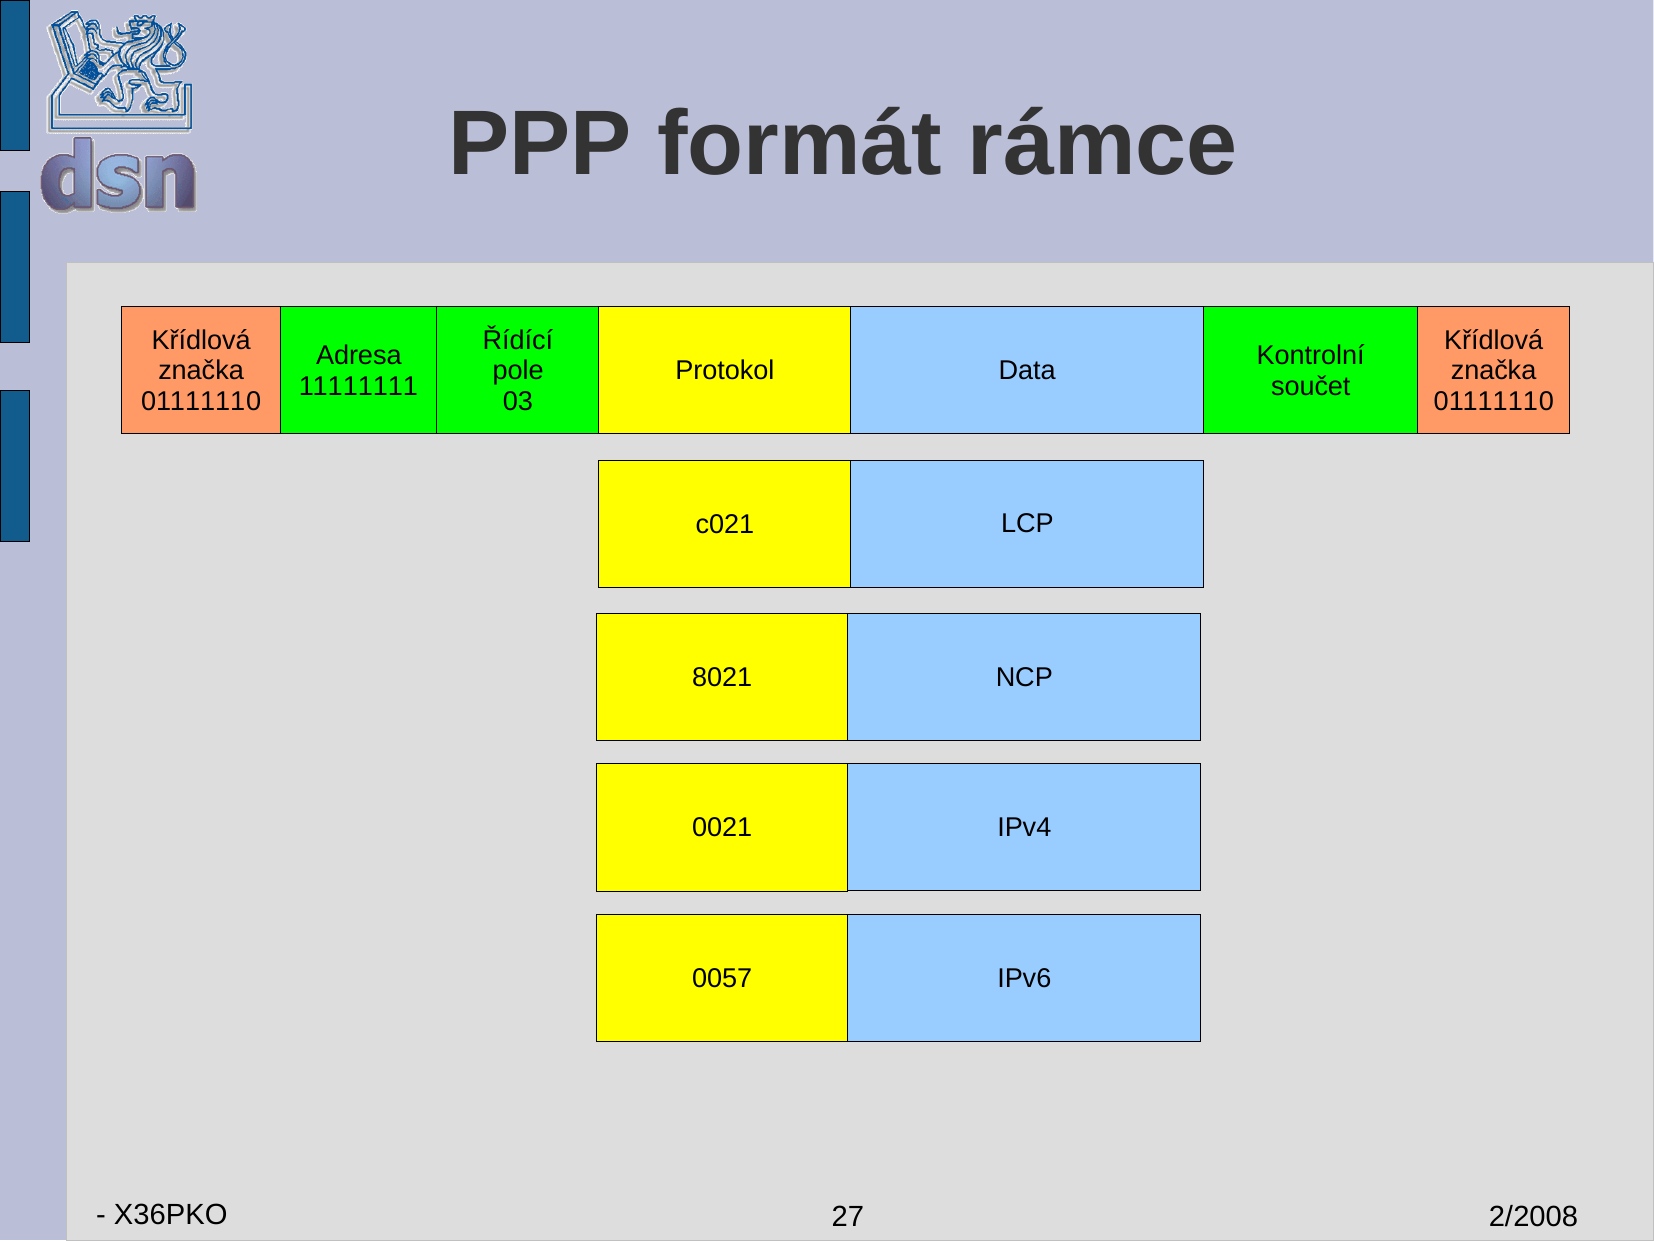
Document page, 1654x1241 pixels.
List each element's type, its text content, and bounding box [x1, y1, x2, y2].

text_box IPv6 [848, 914, 1201, 1042]
title PPP formát rámce [210, 39, 1478, 247]
text_box Data [851, 306, 1203, 434]
text_box Křídlová značka 01111110 [1417, 306, 1570, 434]
text_box IPv4 [848, 763, 1201, 891]
text_box Křídlová značka 01111110 [121, 306, 281, 434]
text_box NCP [848, 613, 1201, 741]
text_box 0021 [596, 763, 848, 892]
text_box Kontrolní součet [1203, 306, 1417, 434]
text_box Protokol [598, 306, 851, 434]
text_box 0057 [596, 914, 848, 1042]
text_box Adresa 11111111 [281, 306, 437, 434]
text_box LCP [851, 460, 1204, 588]
text_box c021 [598, 460, 851, 588]
picture [10, 10, 223, 230]
text_box Řídící pole 03 [437, 306, 598, 434]
text_box 8021 [596, 613, 848, 741]
